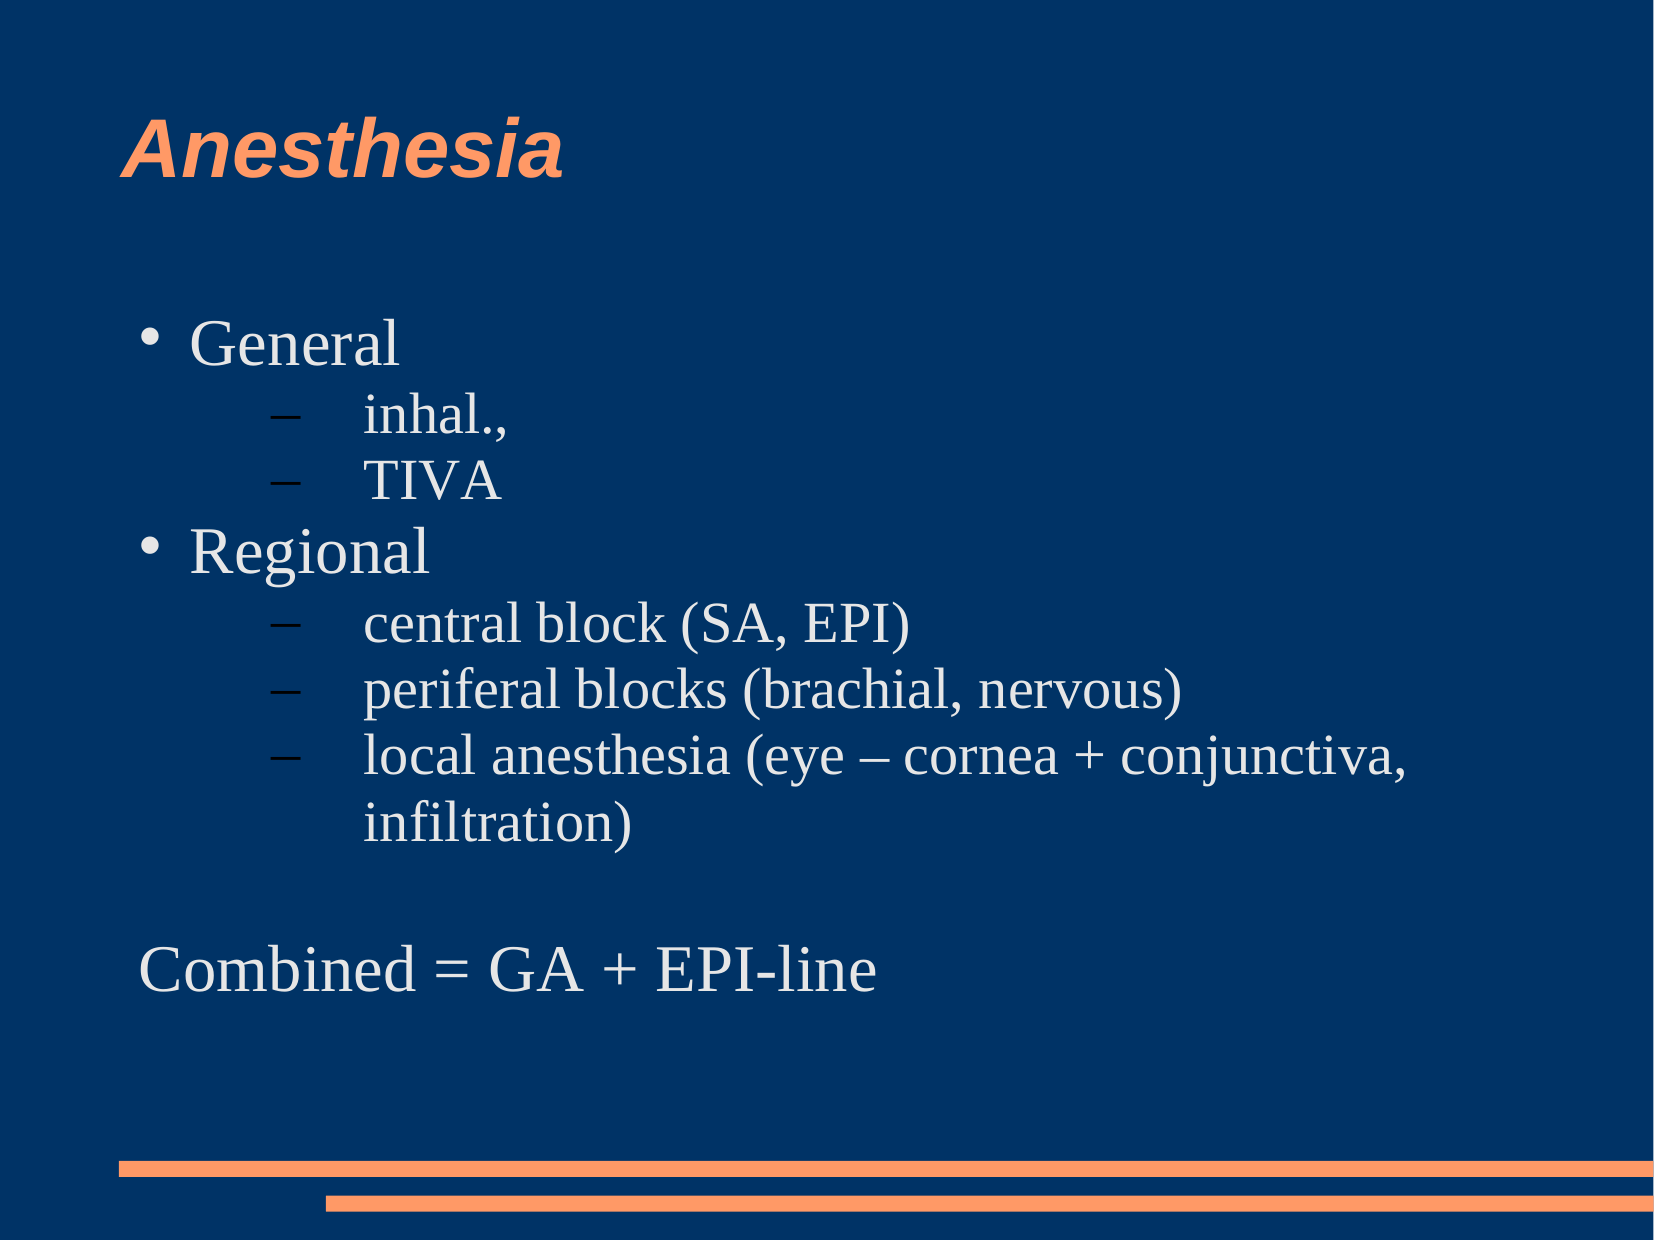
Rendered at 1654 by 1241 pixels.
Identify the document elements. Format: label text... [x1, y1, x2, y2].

title Anesthesia [121, 46, 1534, 254]
list General inhal., TIVA Regional central block (SA, EPI) periferal blocks (brachial, nervous) local anesthesia (eye – cornea + conjunctiva, infiltration) Combined = GA + EPI-line [121, 304, 1561, 1188]
